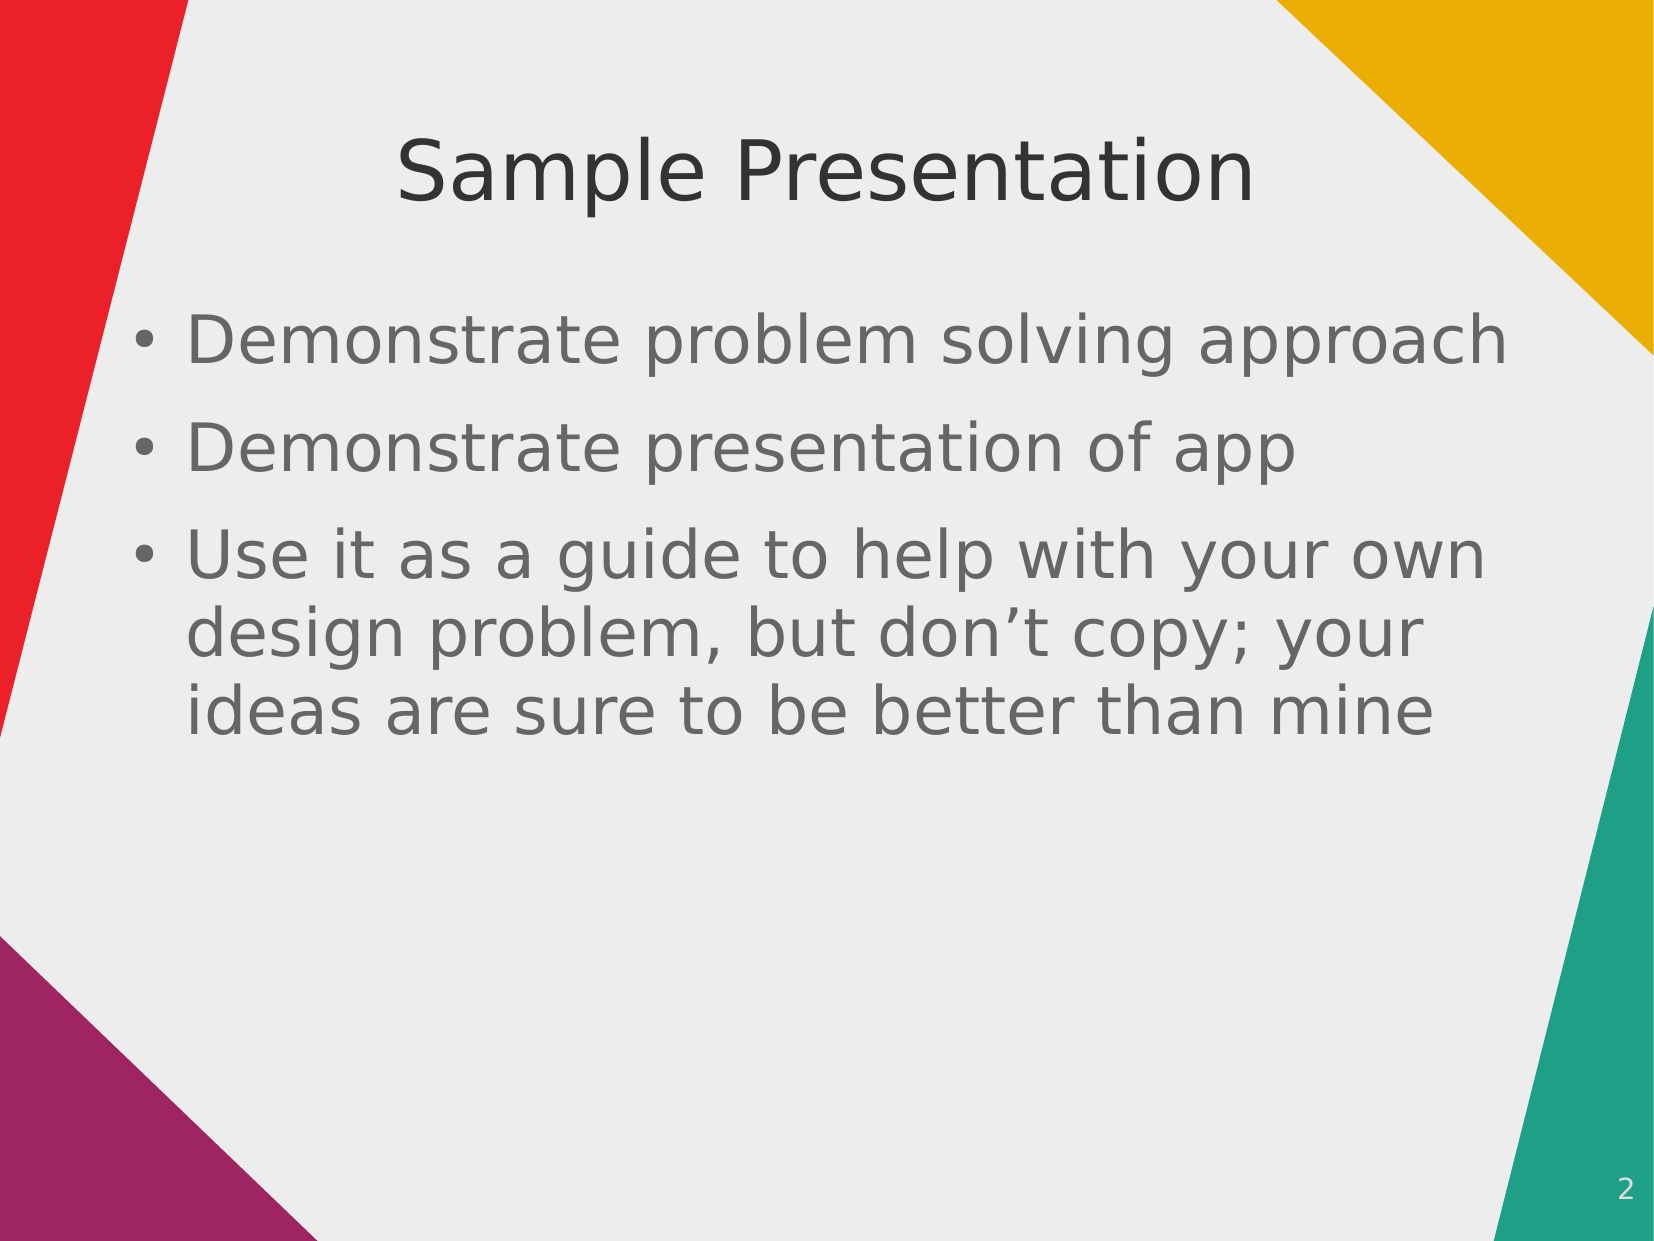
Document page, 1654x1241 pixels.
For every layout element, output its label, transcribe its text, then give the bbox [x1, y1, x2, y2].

list Demonstrate problem solving approach Demonstrate presentation of app Use it as a guide to help with your own design problem, but don’t copy; your ideas are sure to be better than mine [114, 302, 1539, 1033]
title Sample Presentation [114, 73, 1539, 271]
